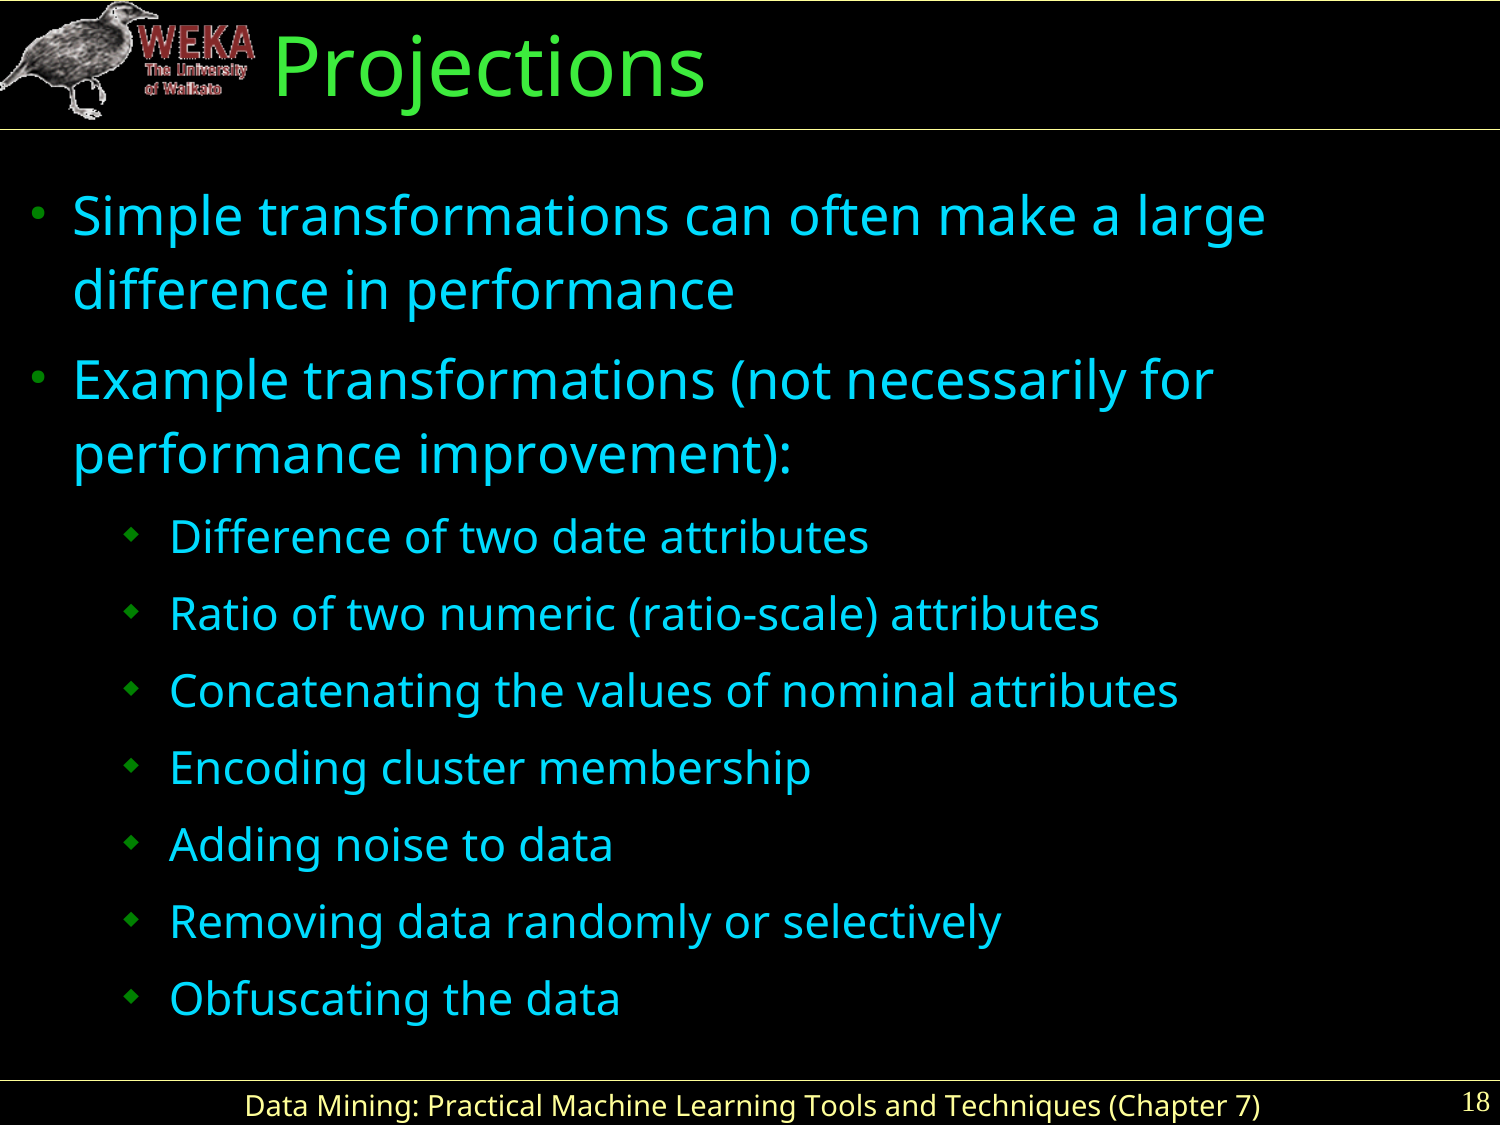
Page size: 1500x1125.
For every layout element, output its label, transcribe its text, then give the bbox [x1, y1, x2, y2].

list Simple transformations can often make a large difference in performance Example transformations (not necessarily for performance improvement): Difference of two date attributes Ratio of two numeric (ratio-scale) attributes Concatenating the values of nominal attributes Encoding cluster membership Adding noise to data Removing data randomly or selectively Obfuscating the data [29, 177, 1477, 1093]
title Projections [263, 0, 1500, 159]
picture [0, 1, 263, 129]
